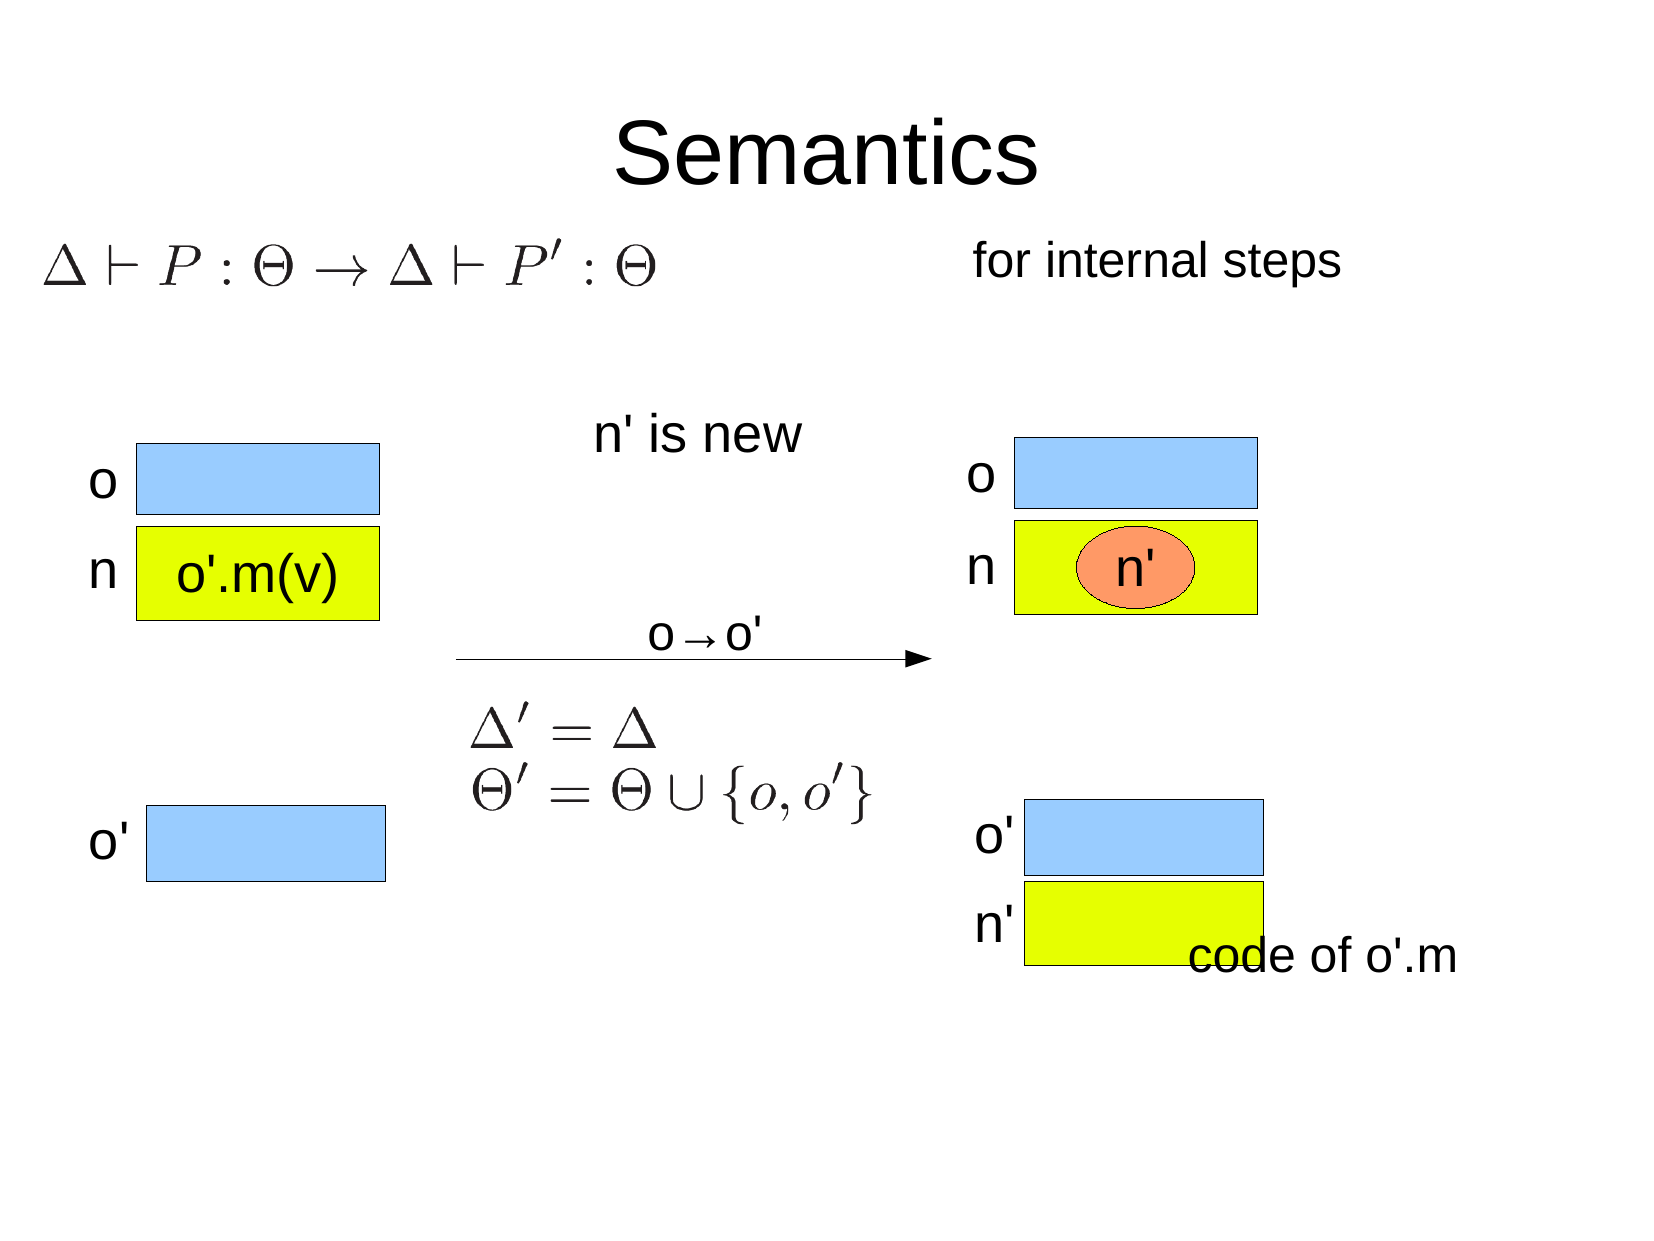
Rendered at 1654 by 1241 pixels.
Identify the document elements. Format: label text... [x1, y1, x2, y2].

text_box n' [959, 885, 1031, 962]
text_box o [951, 435, 1011, 512]
text_box o'.m(v) [136, 526, 380, 621]
text_box o [74, 441, 133, 518]
text_box [1024, 799, 1264, 876]
text_box n [74, 532, 133, 608]
text_box n' [1076, 526, 1195, 609]
text_box n [952, 528, 1011, 604]
title Semantics [82, 49, 1571, 257]
text_box o→o' [632, 597, 780, 669]
text_box [1014, 520, 1258, 615]
text_box [1014, 437, 1258, 509]
text_box n' is new [578, 395, 830, 472]
text_box o' [960, 797, 1035, 873]
text_box [1024, 881, 1264, 966]
picture [465, 758, 891, 829]
text_box code of o'.m [1172, 919, 1479, 991]
picture [36, 235, 667, 294]
text_box [136, 443, 380, 515]
text_box for internal steps [957, 224, 1366, 296]
picture [463, 698, 662, 757]
text_box [146, 805, 386, 882]
text_box o' [74, 803, 149, 879]
